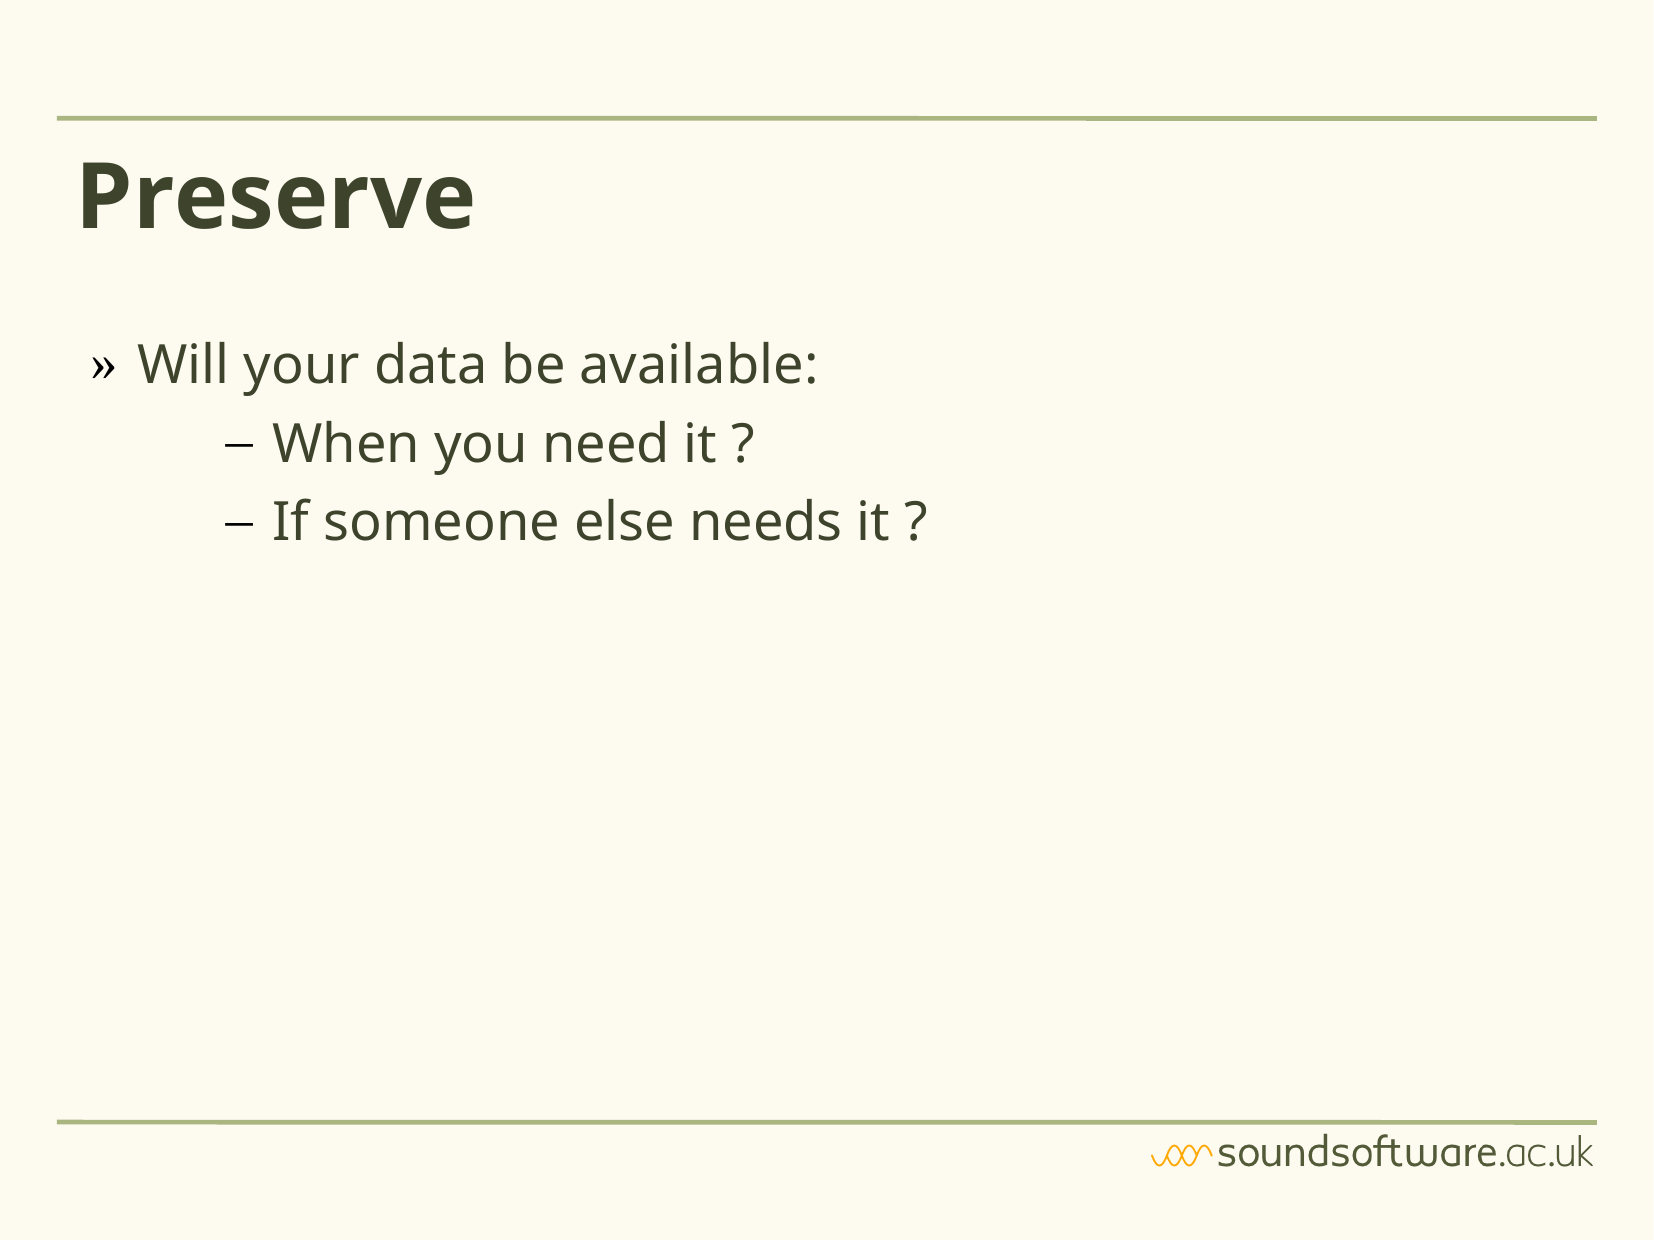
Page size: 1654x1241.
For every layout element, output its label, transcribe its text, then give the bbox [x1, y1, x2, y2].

list Will your data be available: When you need it ? If someone else needs it ? [59, 321, 1594, 1140]
title Preserve [59, 109, 1594, 274]
picture [1151, 1140, 1593, 1167]
